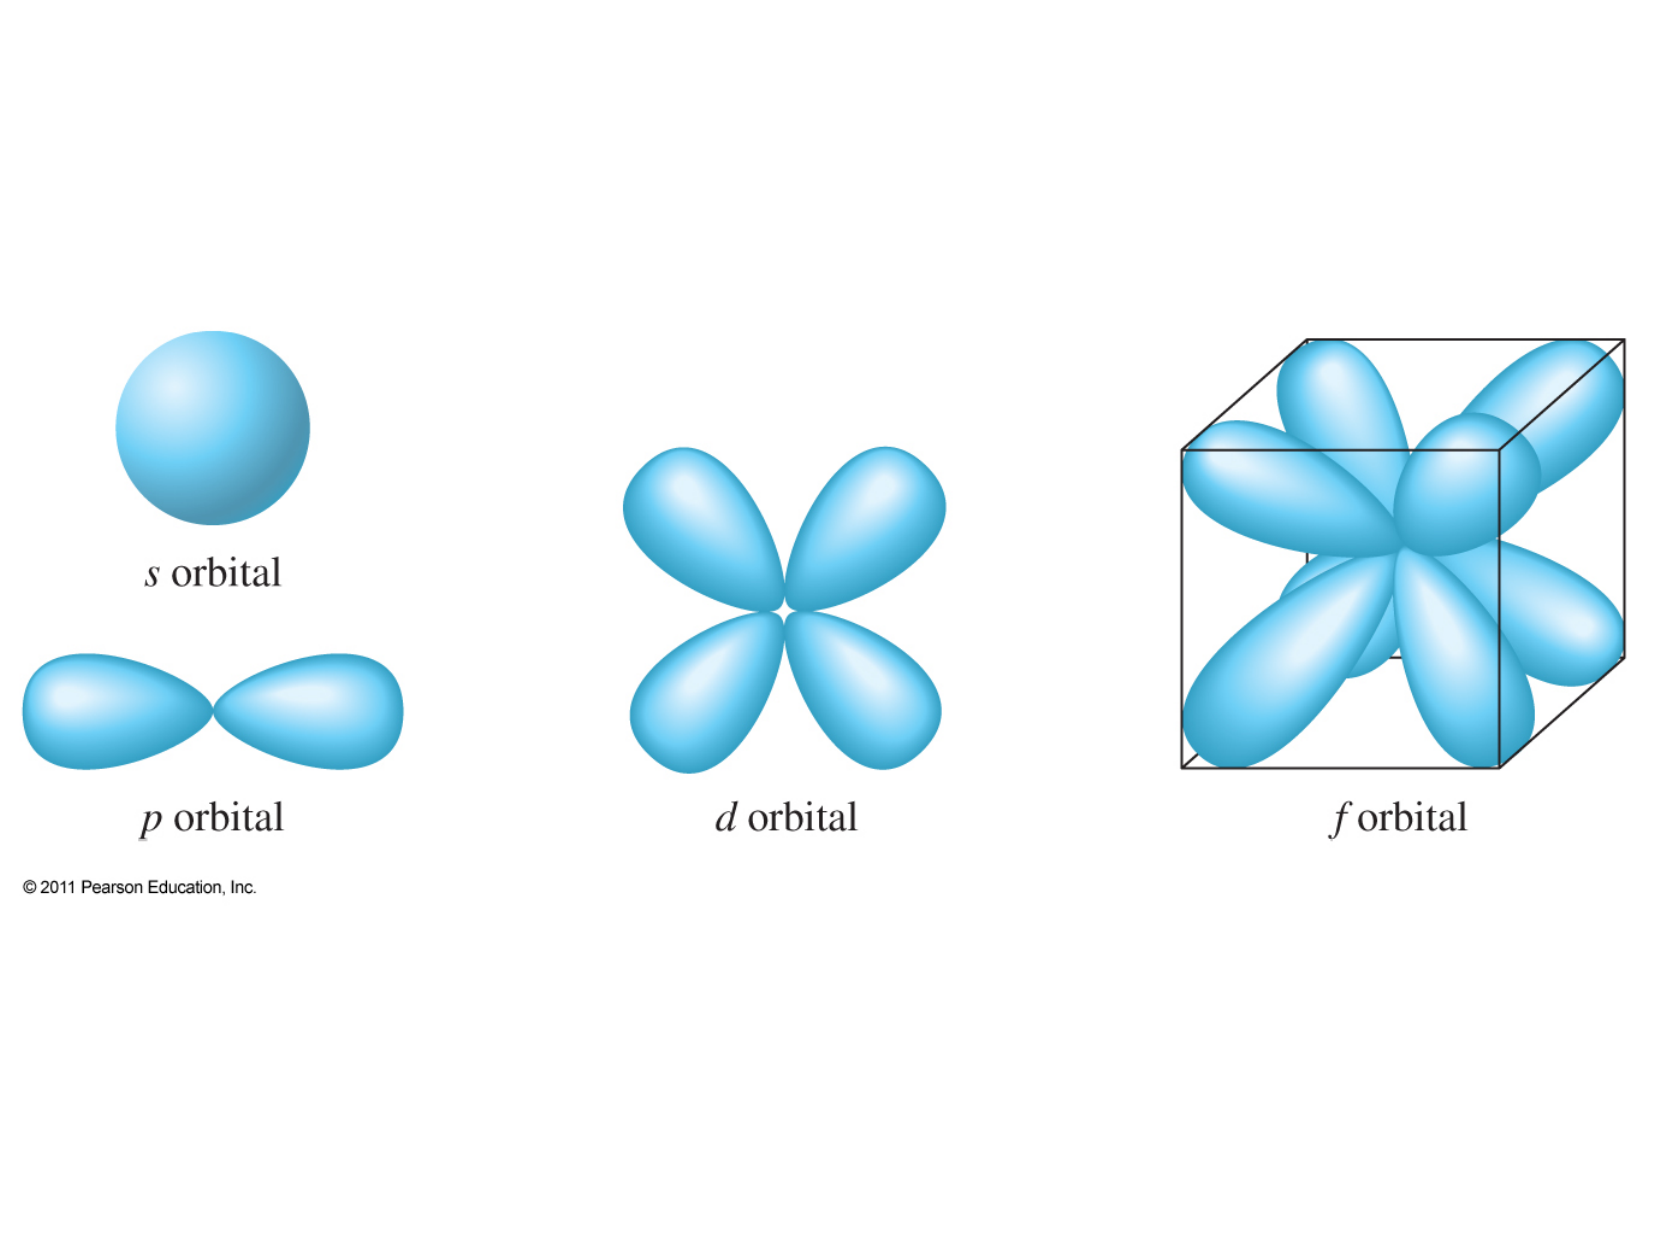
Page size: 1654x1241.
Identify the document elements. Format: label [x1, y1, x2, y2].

picture [0, 307, 1654, 933]
